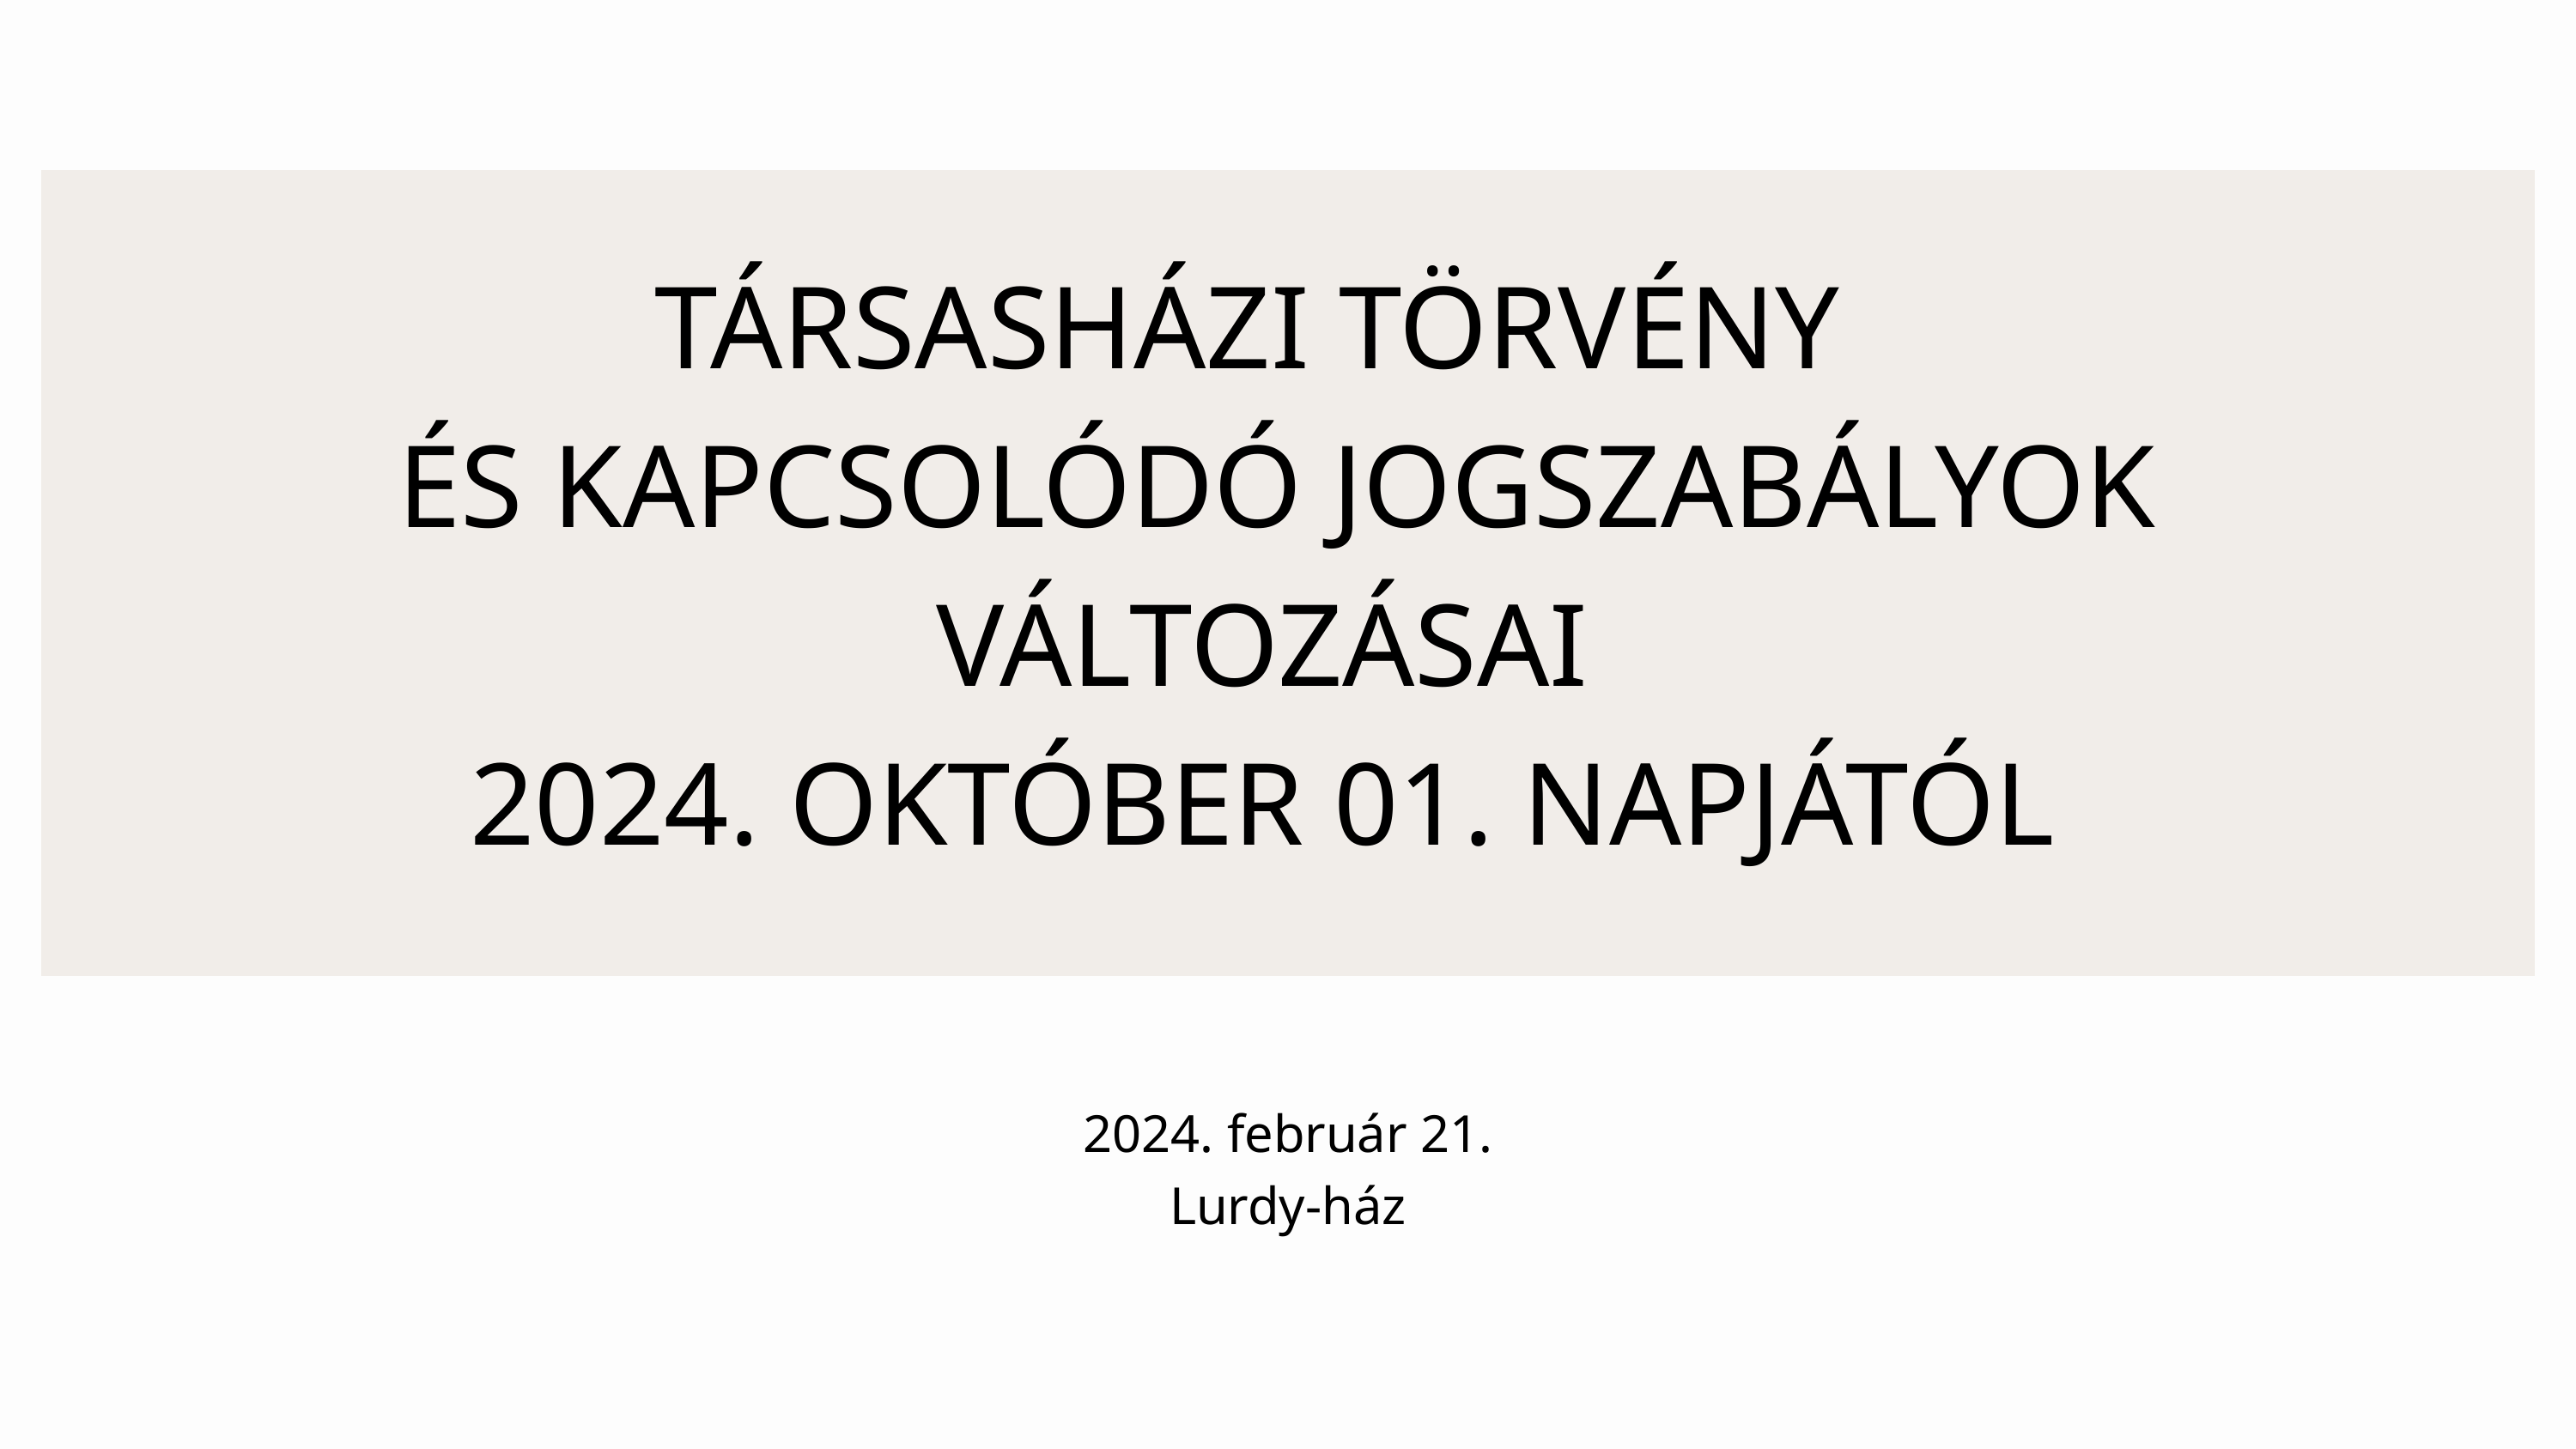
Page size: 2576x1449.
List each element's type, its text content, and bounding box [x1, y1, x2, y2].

text_box [41, 170, 2535, 976]
text_box TÁRSASHÁZI TÖRVÉNY ÉS KAPCSOLÓDÓ JOGSZABÁLYOK VÁLTOZÁSAI 2024. OKTÓBER 01. NAPJÁTÓL [39, 233, 2485, 868]
text_box 2024. február 21. Lurdy-ház [823, 1091, 1753, 1235]
